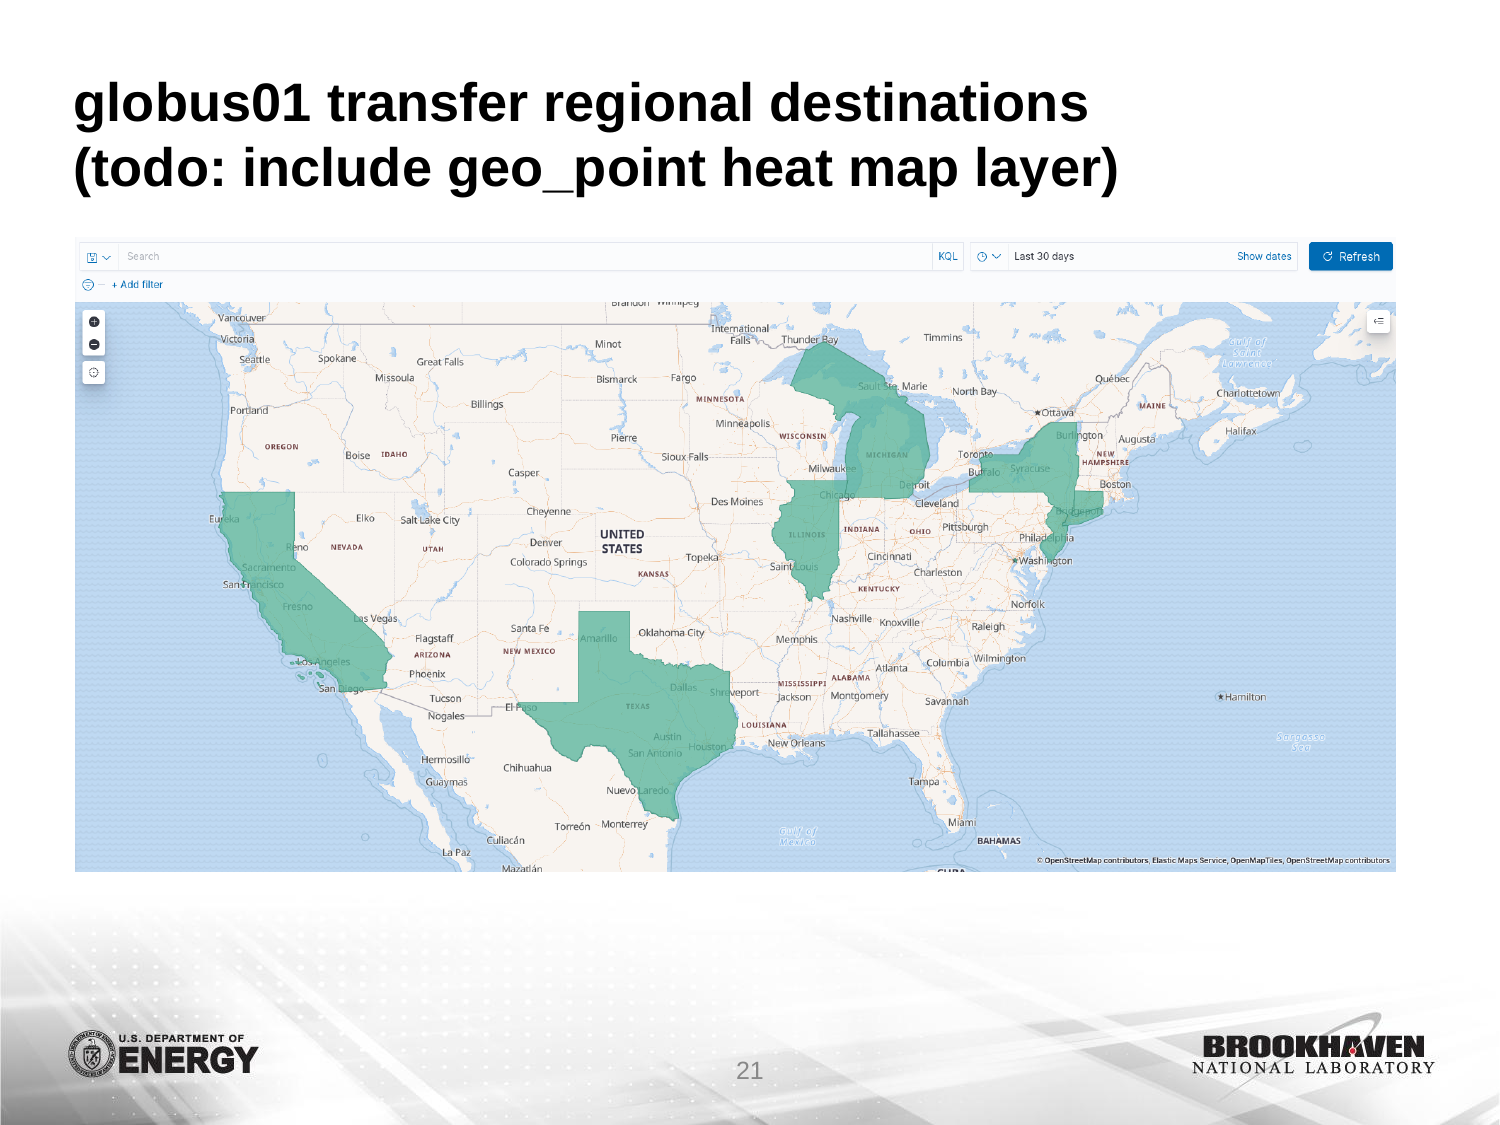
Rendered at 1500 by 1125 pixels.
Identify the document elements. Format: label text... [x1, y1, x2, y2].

slide_number <number> [581, 1039, 919, 1100]
title globus01 transfer regional destinations (todo: include geo_point heat map layer) [58, 59, 1425, 180]
picture [0, 0, 1500, 1125]
